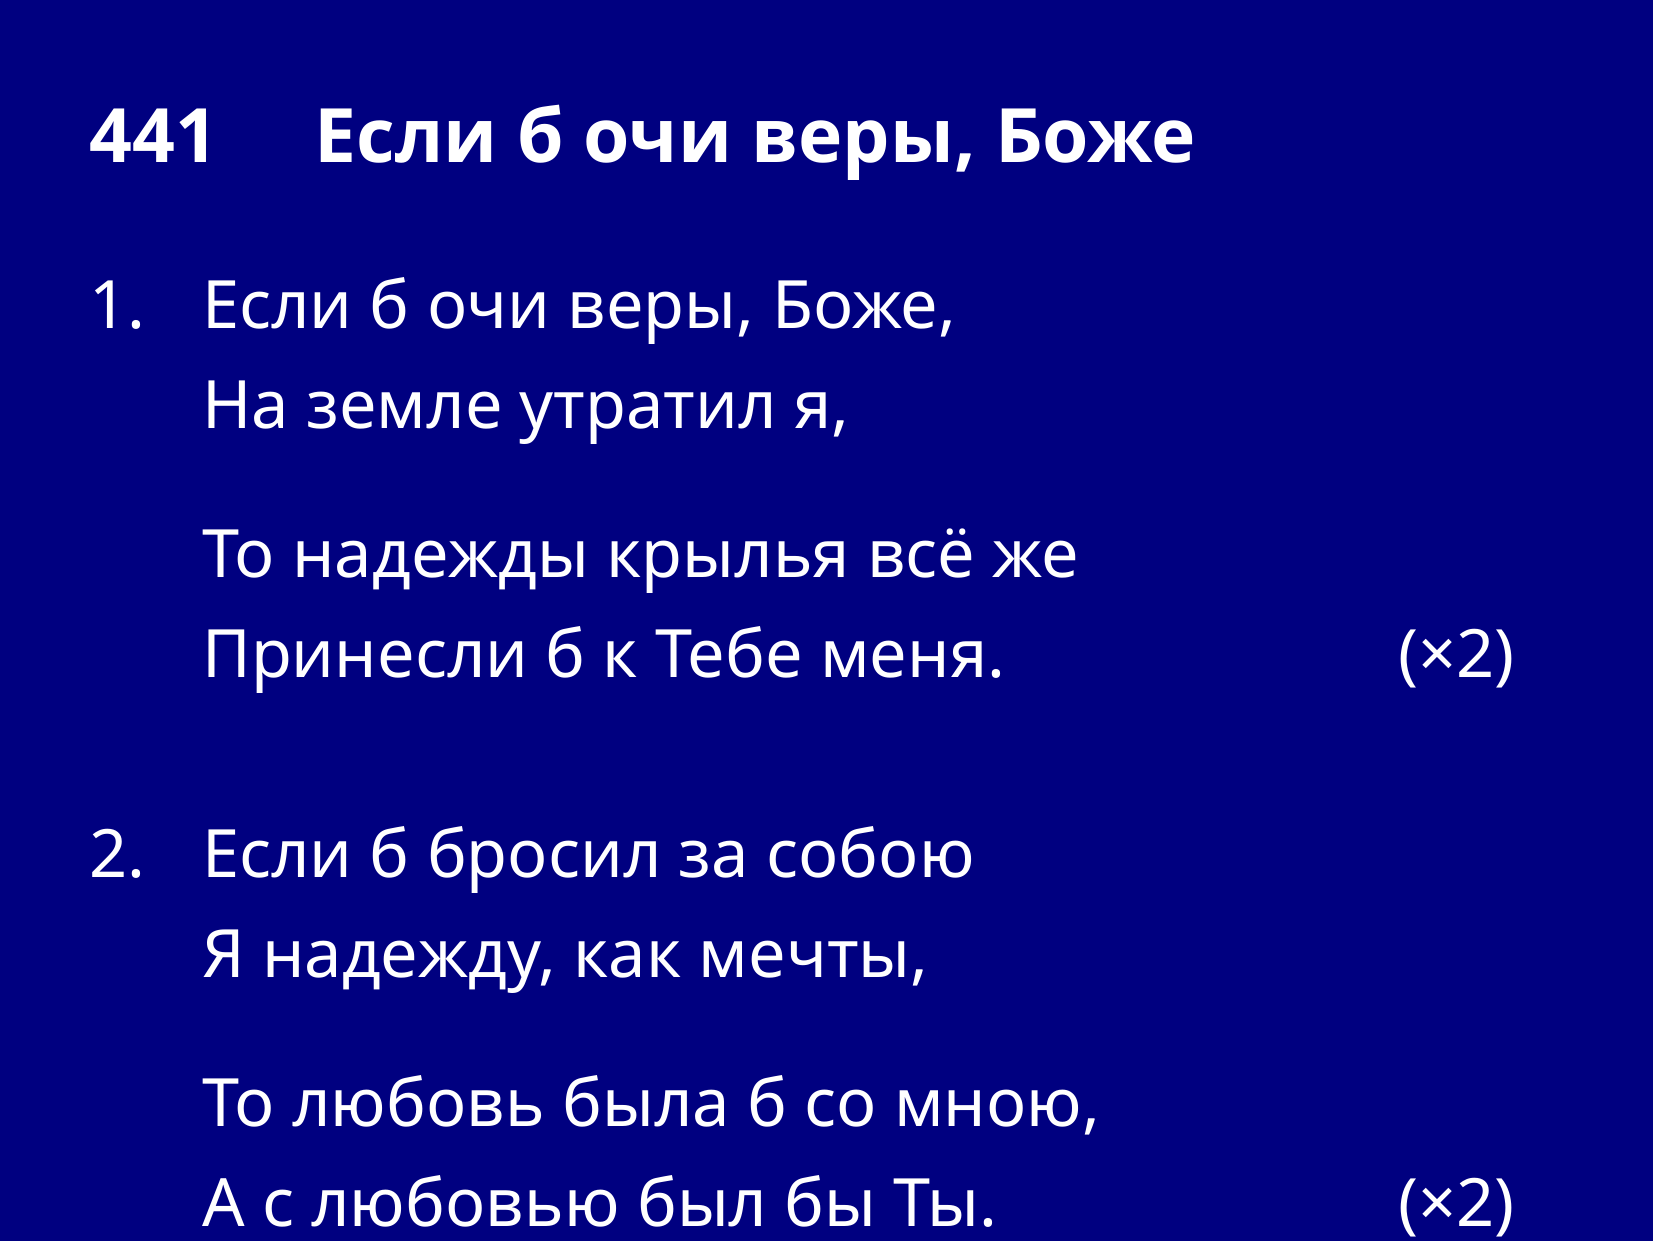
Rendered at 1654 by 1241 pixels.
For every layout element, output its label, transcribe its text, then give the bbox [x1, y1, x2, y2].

text_box 441 Если б очи веры, Боже [75, 75, 1576, 188]
text_box 1. Если б очи веры, Боже, На земле утратил я, То надежды крылья всё же Принесли б к Тебе меня. (×2) 2. Если б бросил за собою Я надежду, как мечты, То любовь была б со мною, А с любовью был бы Ты. (×2) [75, 188, 1576, 1163]
